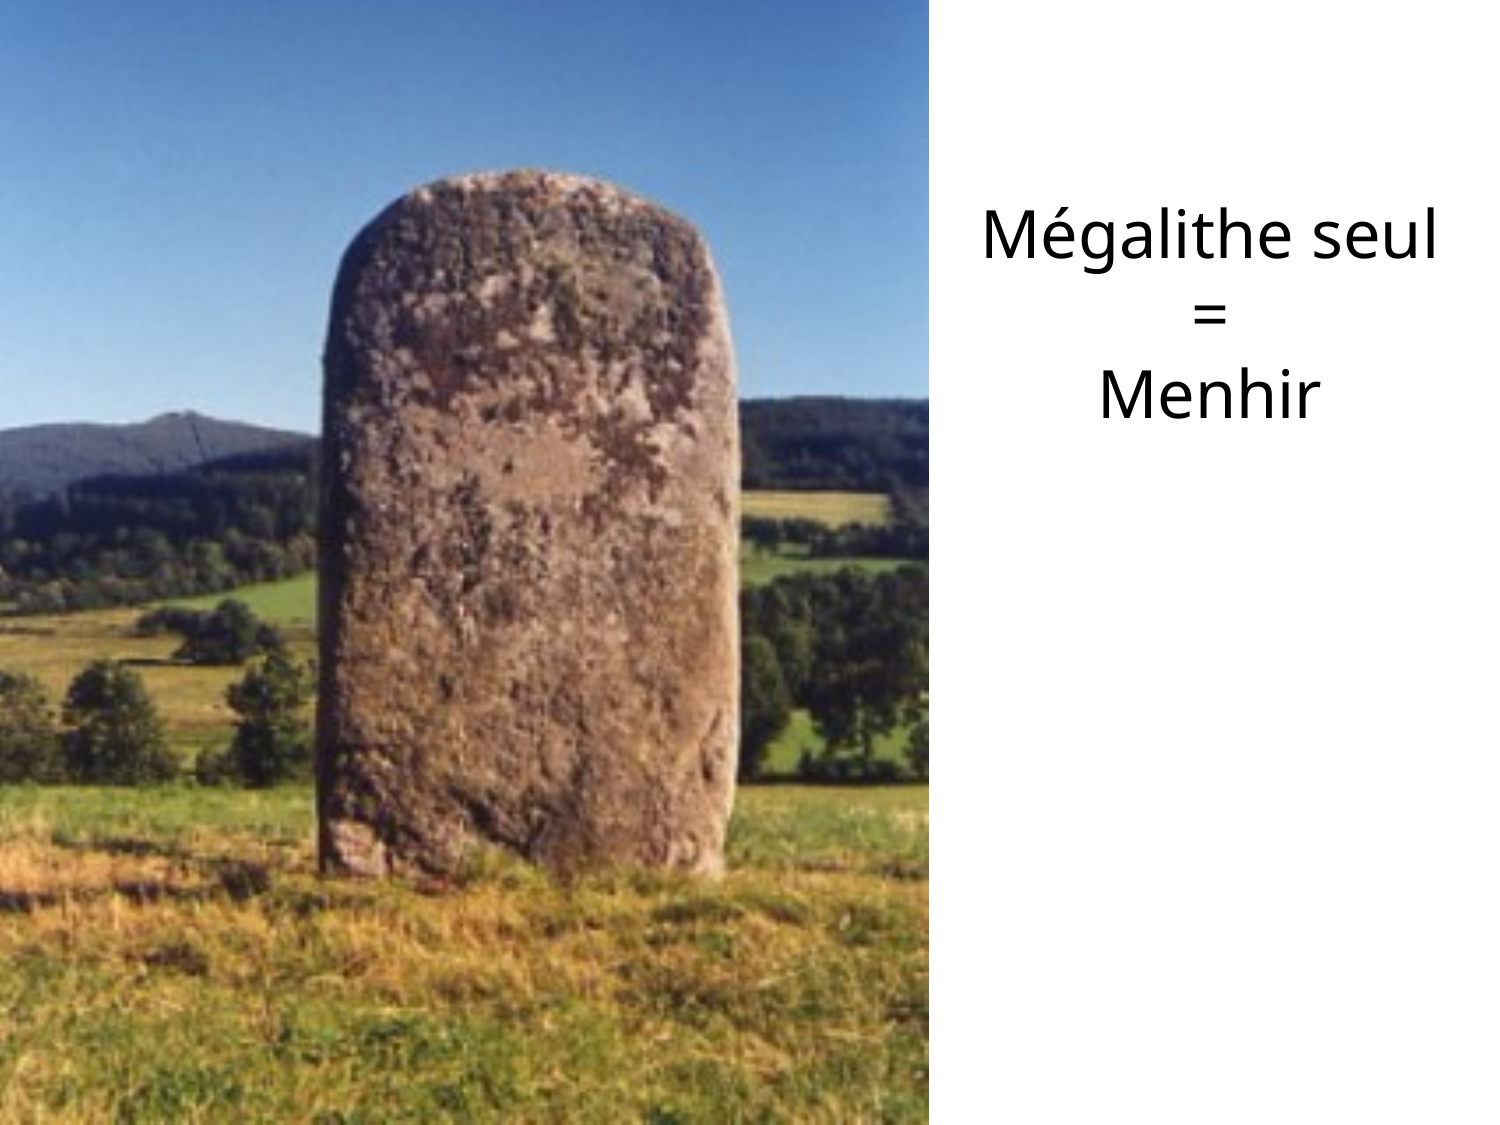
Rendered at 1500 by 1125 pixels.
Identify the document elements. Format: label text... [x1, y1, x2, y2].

text_box Mégalithe seul = Menhir [965, 184, 1455, 440]
picture [0, 0, 929, 1125]
